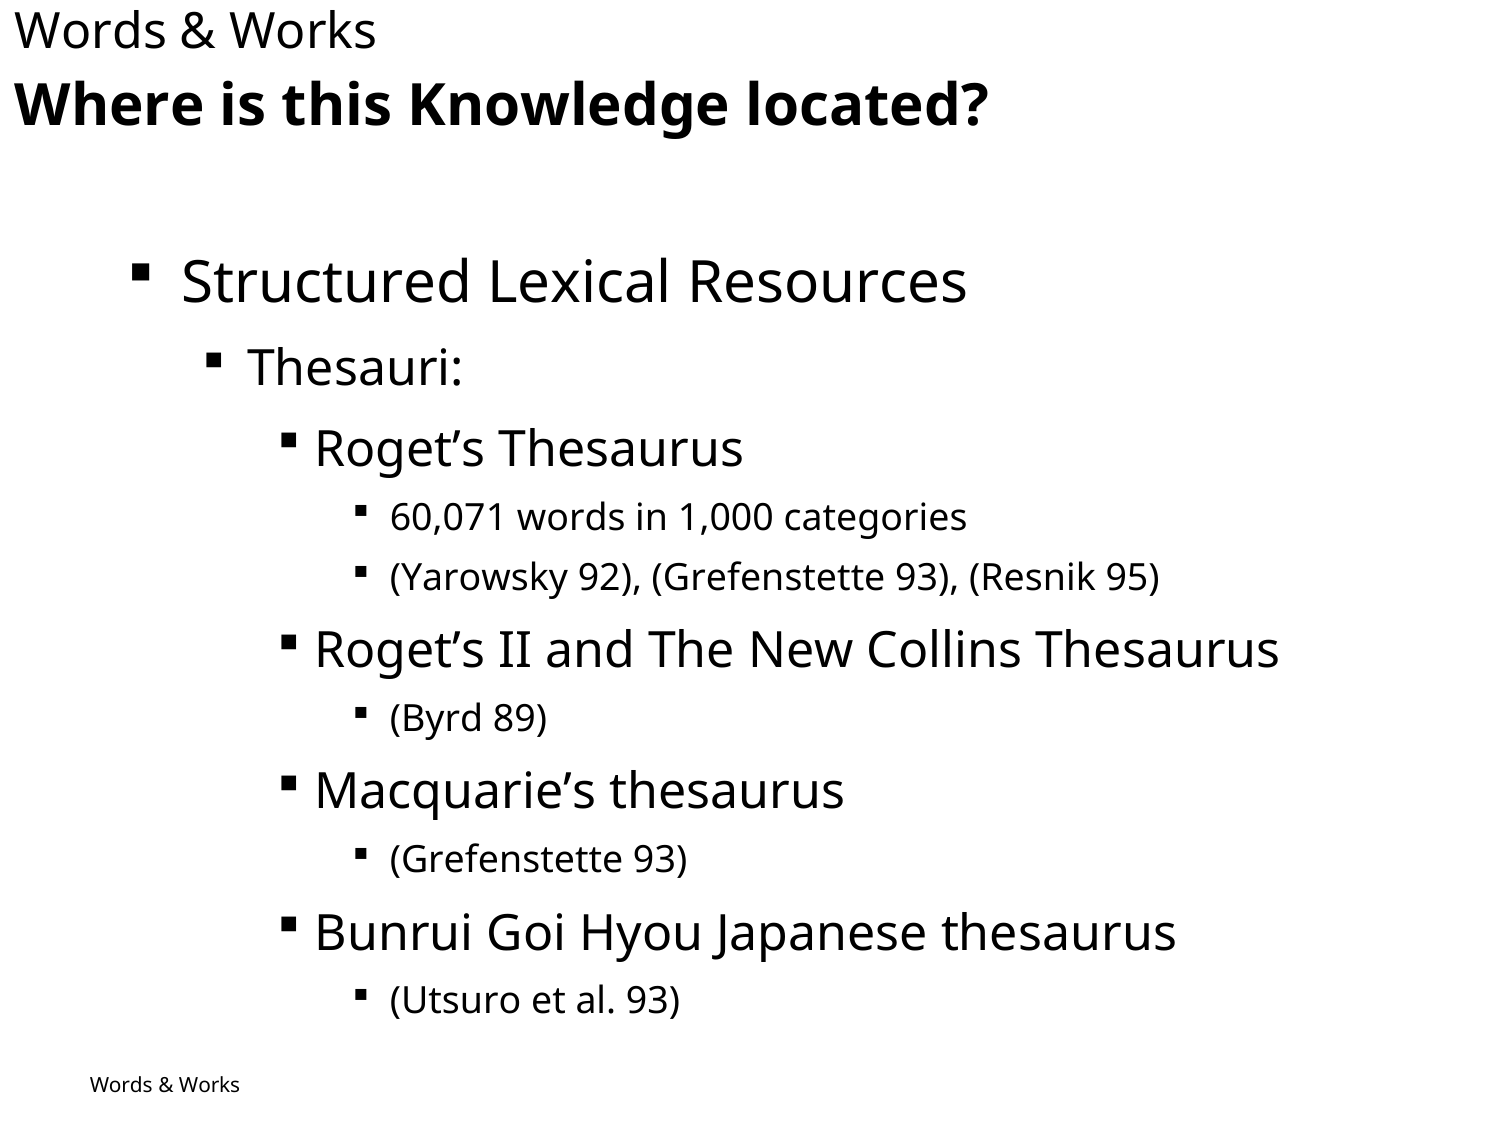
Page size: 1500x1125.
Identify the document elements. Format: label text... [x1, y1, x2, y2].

title Words & Works Where is this Knowledge located? [0, 0, 1400, 150]
list Structured Lexical Resources Thesauri: Roget’s Thesaurus 60,071 words in 1,000 categories (Yarowsky 92), (Grefenstette 93), (Resnik 95) Roget’s II and The New Collins Thesaurus (Byrd 89) Macquarie’s thesaurus (Grefenstette 93) Bunrui Goi Hyou Japanese thesaurus (Utsuro et al. 93) [112, 150, 1388, 1000]
